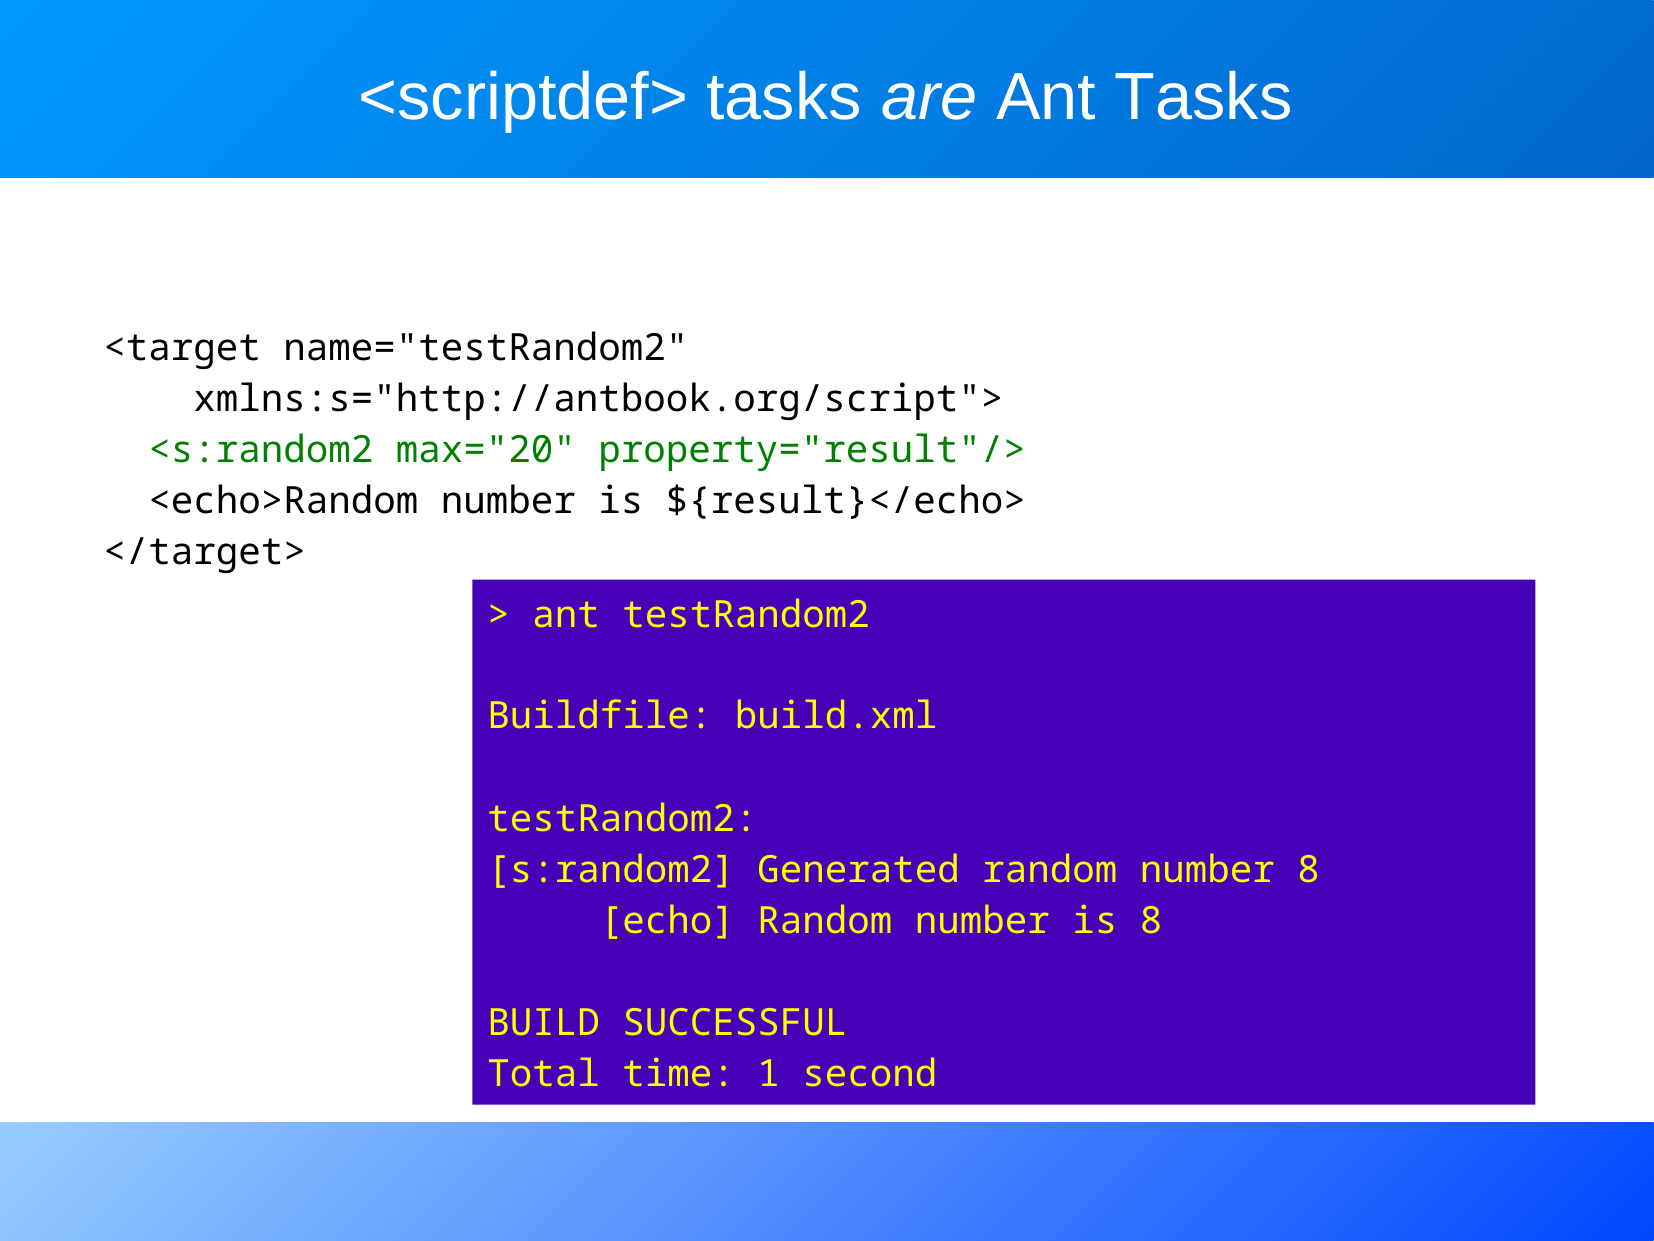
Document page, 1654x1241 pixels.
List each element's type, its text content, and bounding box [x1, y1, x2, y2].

title <scriptdef> tasks are Ant Tasks [162, 59, 1489, 148]
text_box > ant testRandom2 Buildfile: build.xml testRandom2: [s:random2] Generated random number 8 [echo] Random number is 8 BUILD SUCCESSFUL Total time: 1 second [472, 591, 1536, 1093]
text_box <target name="testRandom2" xmlns:s="http://antbook.org/script"> <s:random2 max="20" property="result"/> <echo>Random number is ${result}</echo> </target> [88, 285, 1536, 611]
